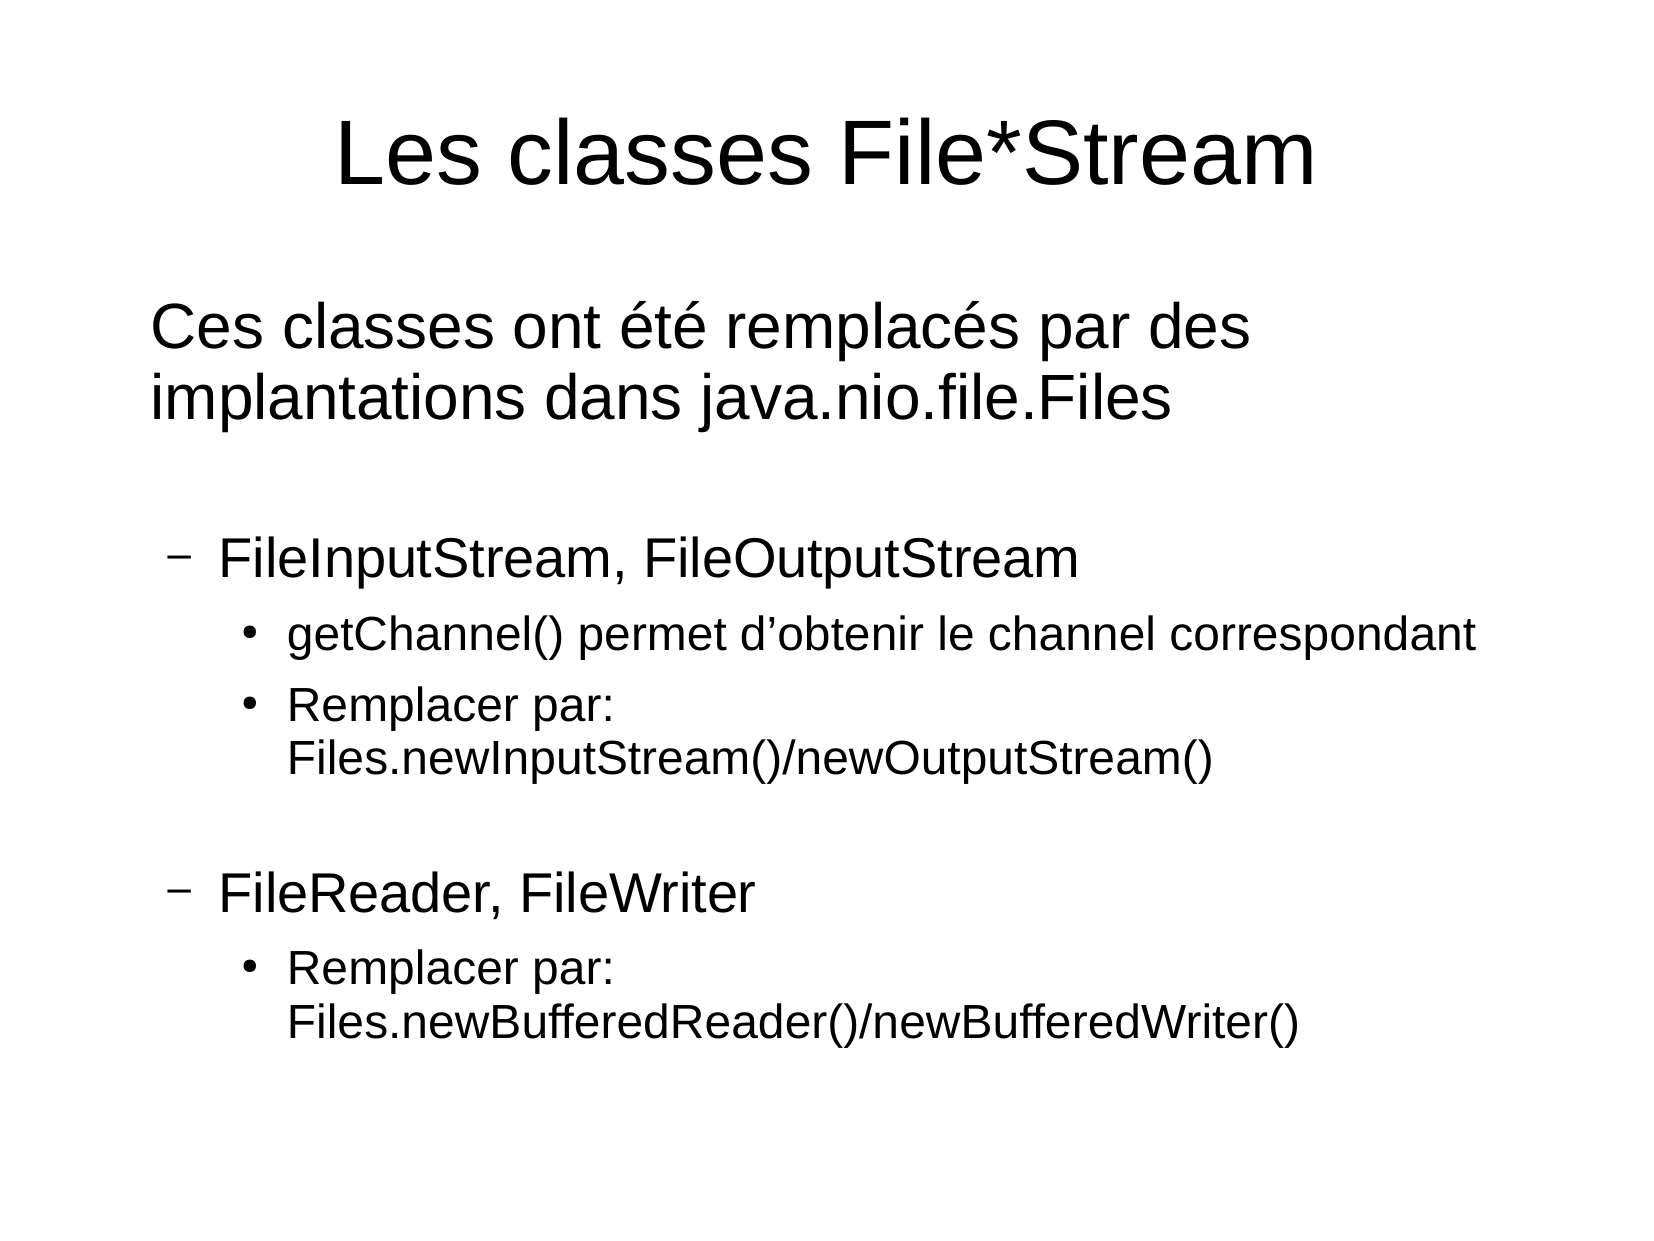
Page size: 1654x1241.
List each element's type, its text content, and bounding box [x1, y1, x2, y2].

list Ces classes ont été remplacés par des implantations dans java.nio.file.Files FileInputStream, FileOutputStream getChannel() permet d’obtenir le channel correspondant Remplacer par: Files.newInputStream()/newOutputStream() FileReader, FileWriter Remplacer par: Files.newBufferedReader()/newBufferedWriter() [82, 290, 1571, 1111]
title Les classes File*Stream [82, 49, 1571, 257]
